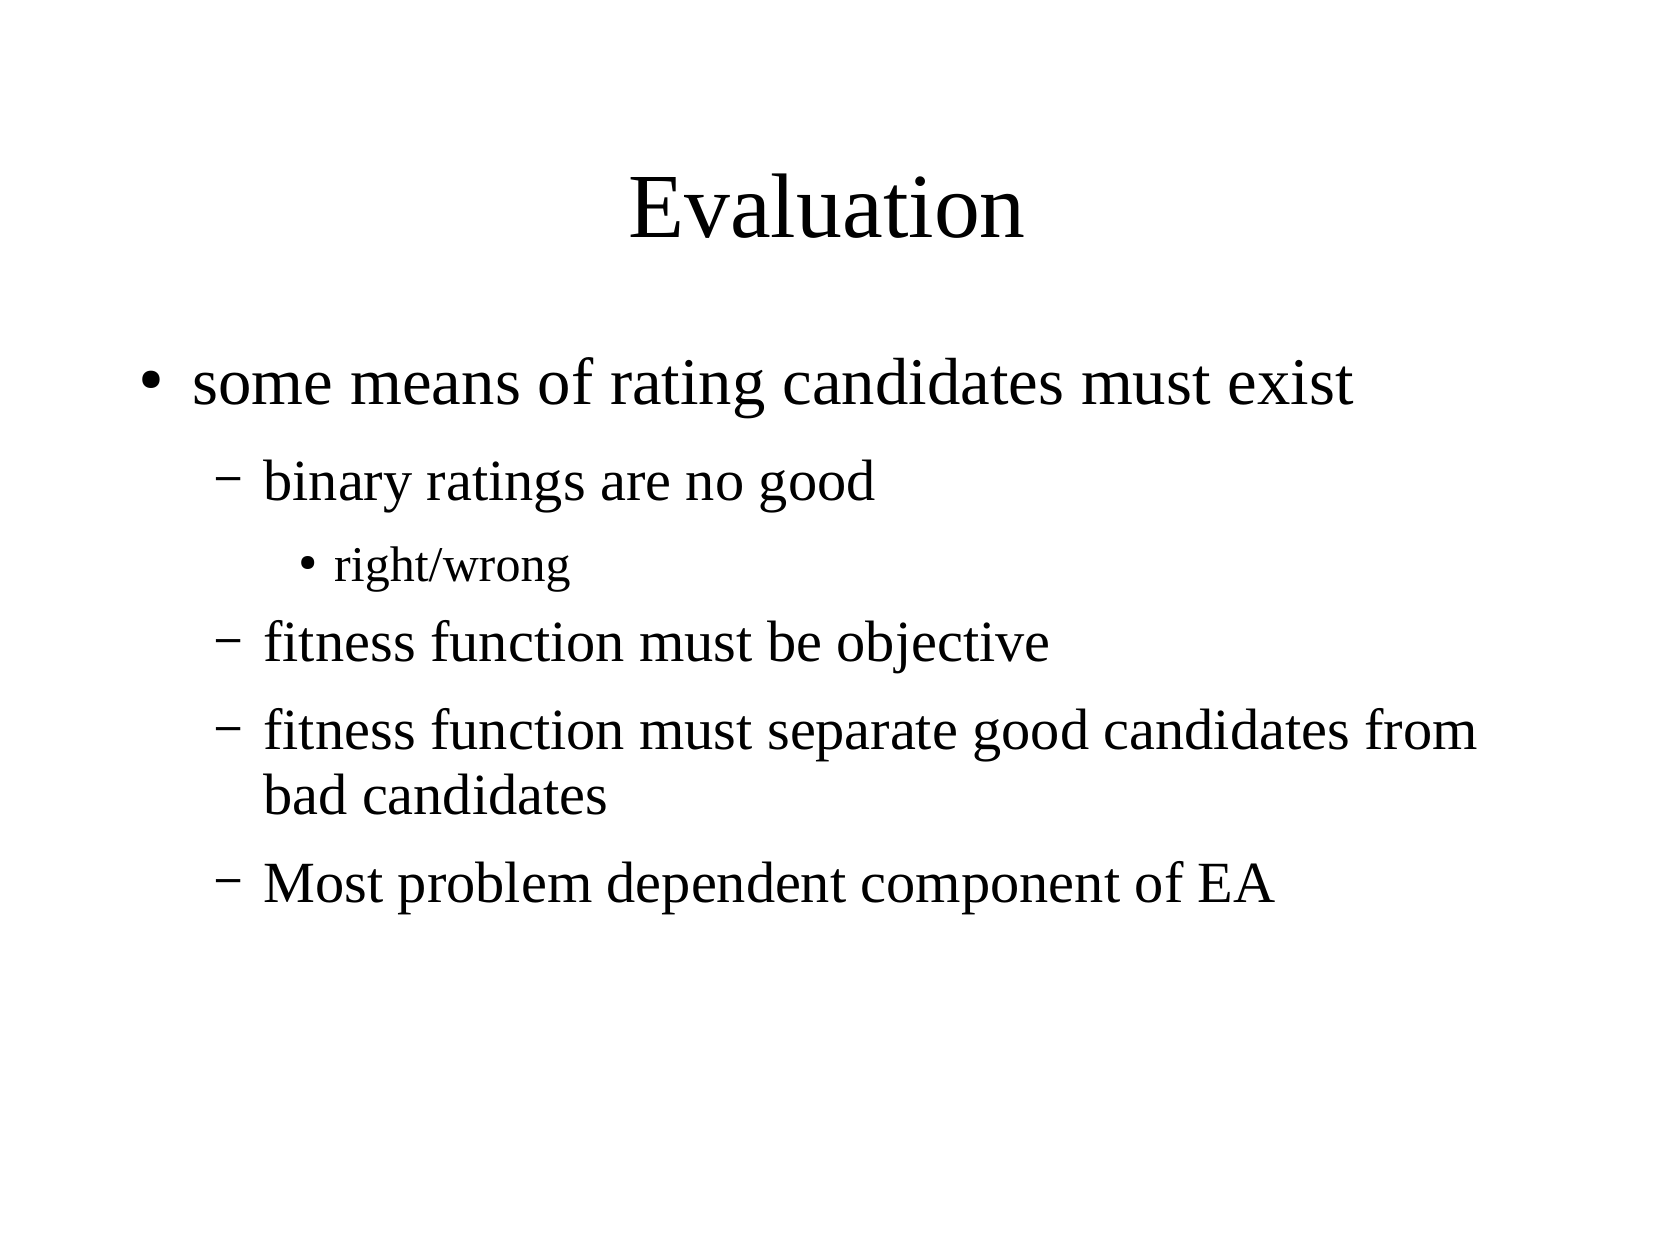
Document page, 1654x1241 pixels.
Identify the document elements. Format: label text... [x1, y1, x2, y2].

list some means of rating candidates must exist binary ratings are no good right/wrong fitness function must be objective fitness function must separate good candidates from bad candidates Most problem dependent component of EA [121, 344, 1534, 1127]
title Evaluation [121, 102, 1534, 311]
